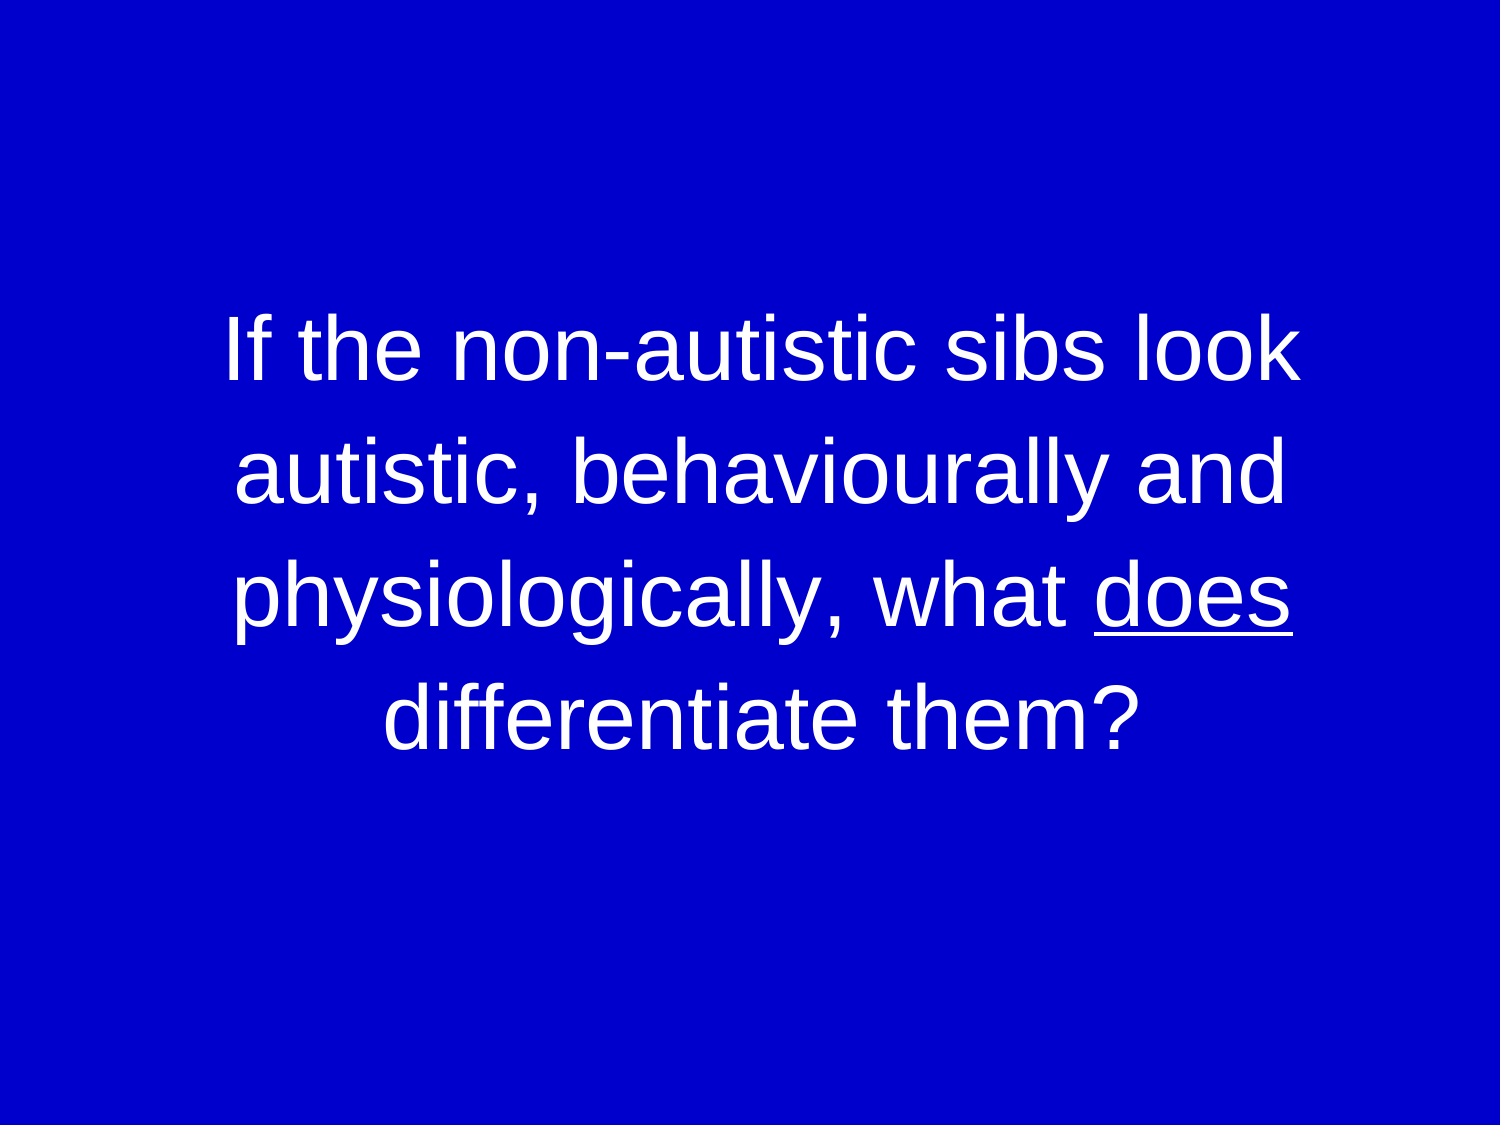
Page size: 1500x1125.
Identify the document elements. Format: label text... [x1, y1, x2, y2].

title If the non-autistic sibs look autistic, behaviourally and physiologically, what does differentiate them? [124, 293, 1400, 753]
